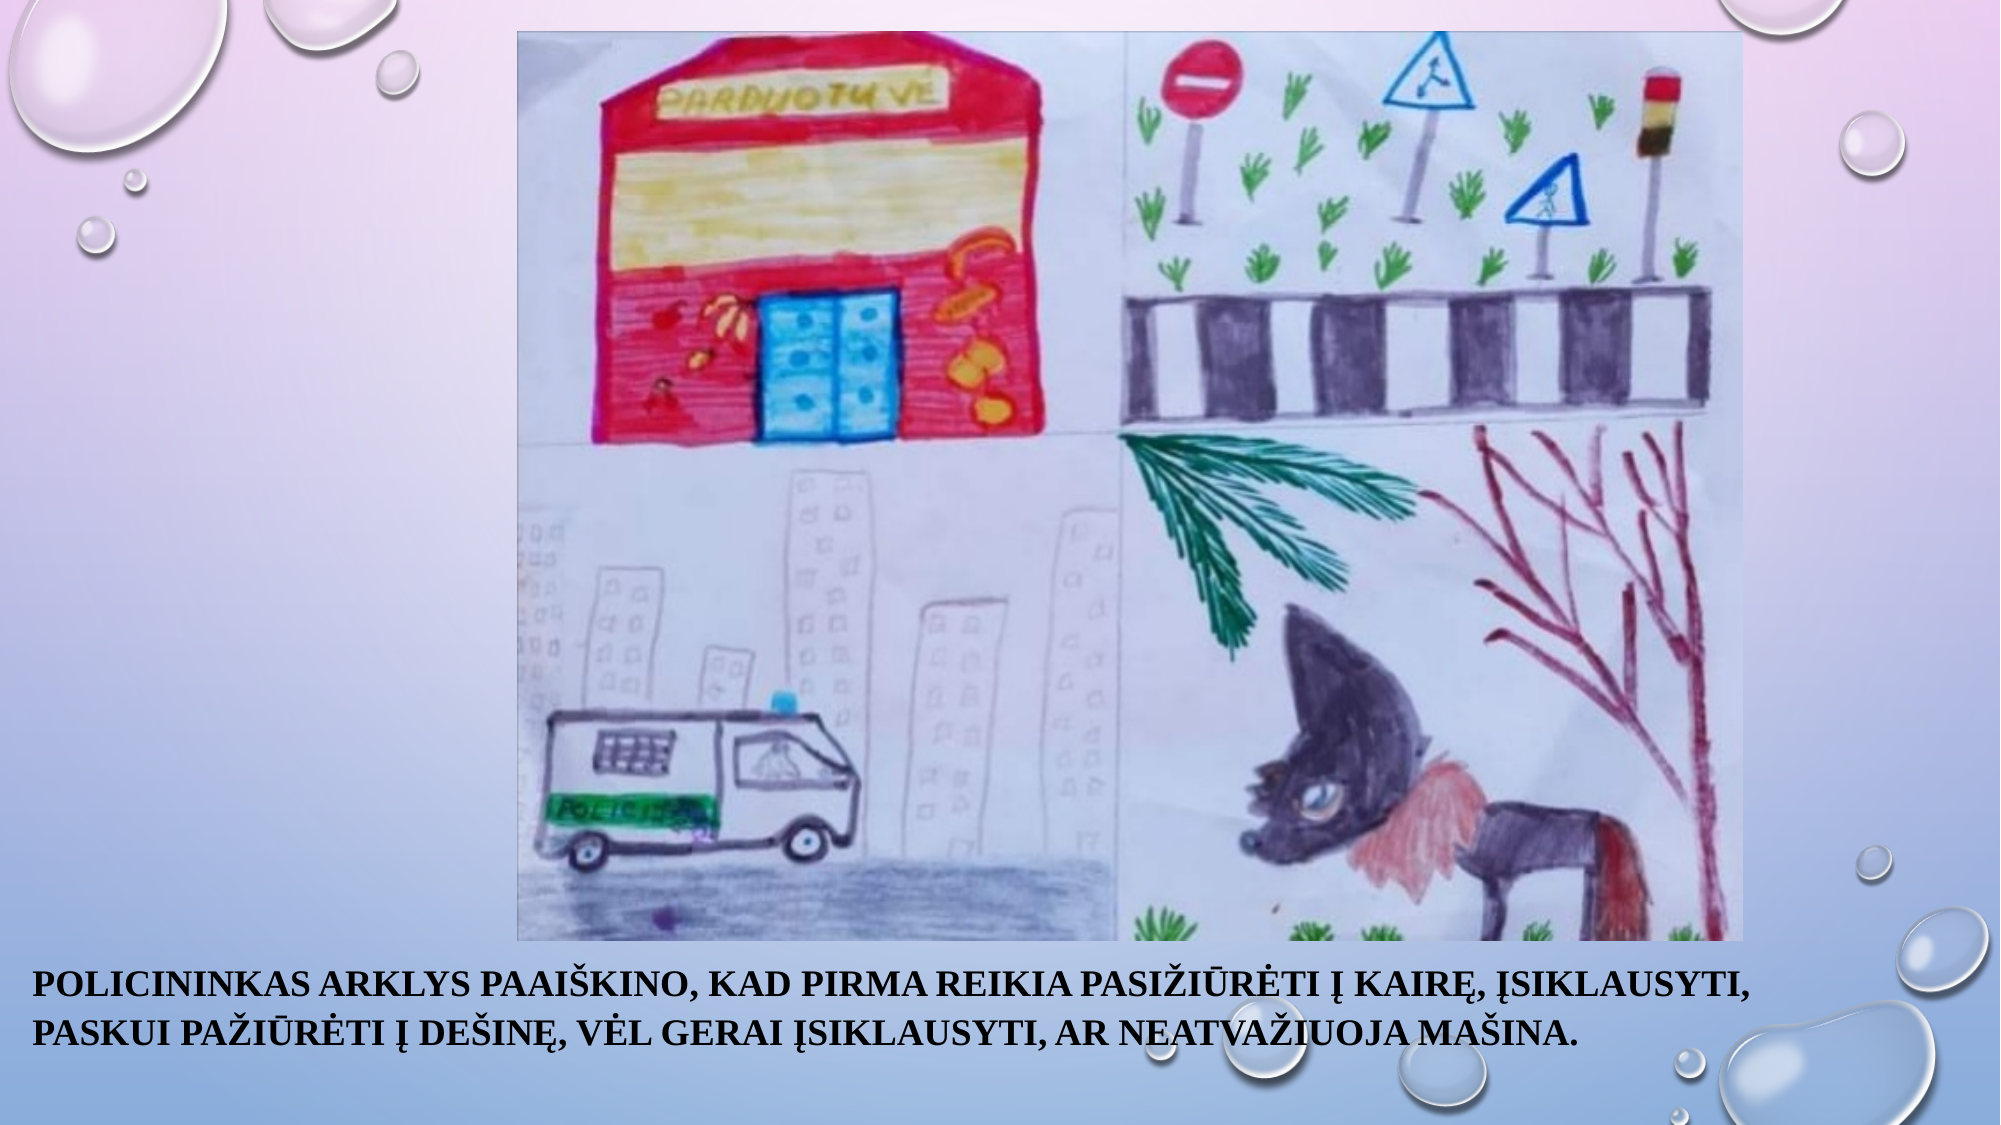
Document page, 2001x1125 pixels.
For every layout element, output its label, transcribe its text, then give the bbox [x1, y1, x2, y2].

picture [517, 31, 1743, 941]
list Policininkas arklys paaiškino, kad pirma reikia pasižiūrėti į kairę, įsiklausyti, paskui pažiūrėti į dešinę, vėl gerai įsiklausyti, ar neatvažiuoja mašina. [17, 388, 1850, 1095]
